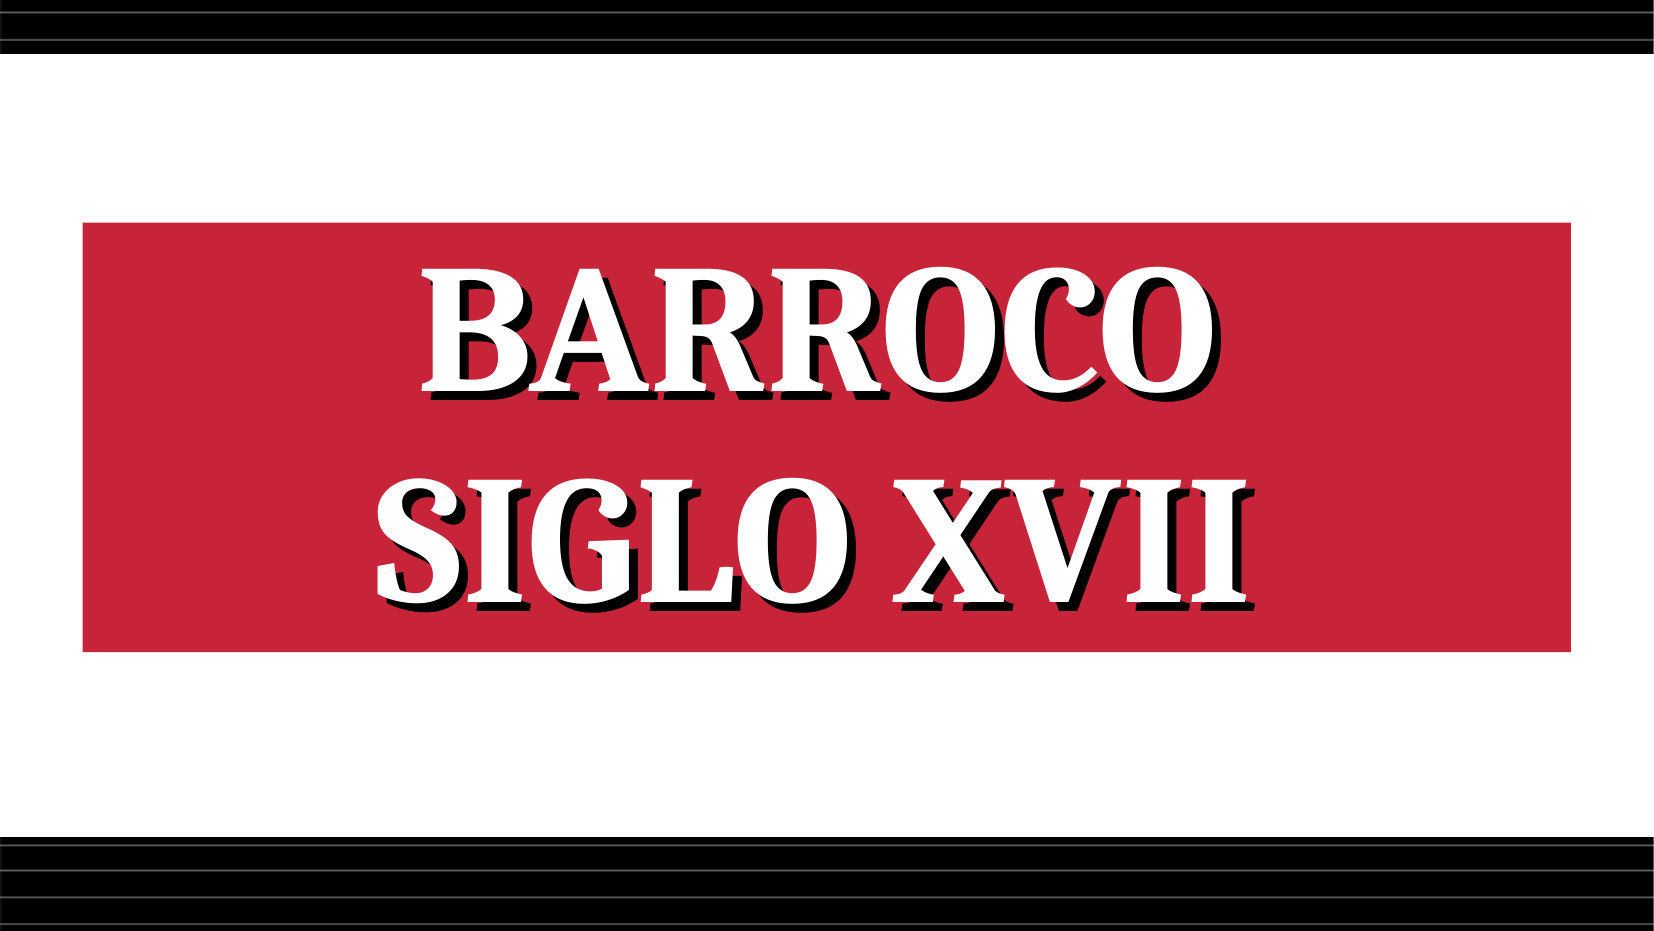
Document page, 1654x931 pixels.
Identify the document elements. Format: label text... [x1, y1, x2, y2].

picture [0, 0, 1654, 54]
picture [0, 837, 1654, 931]
title BARROCO SIGLO XVII [82, 222, 1571, 653]
